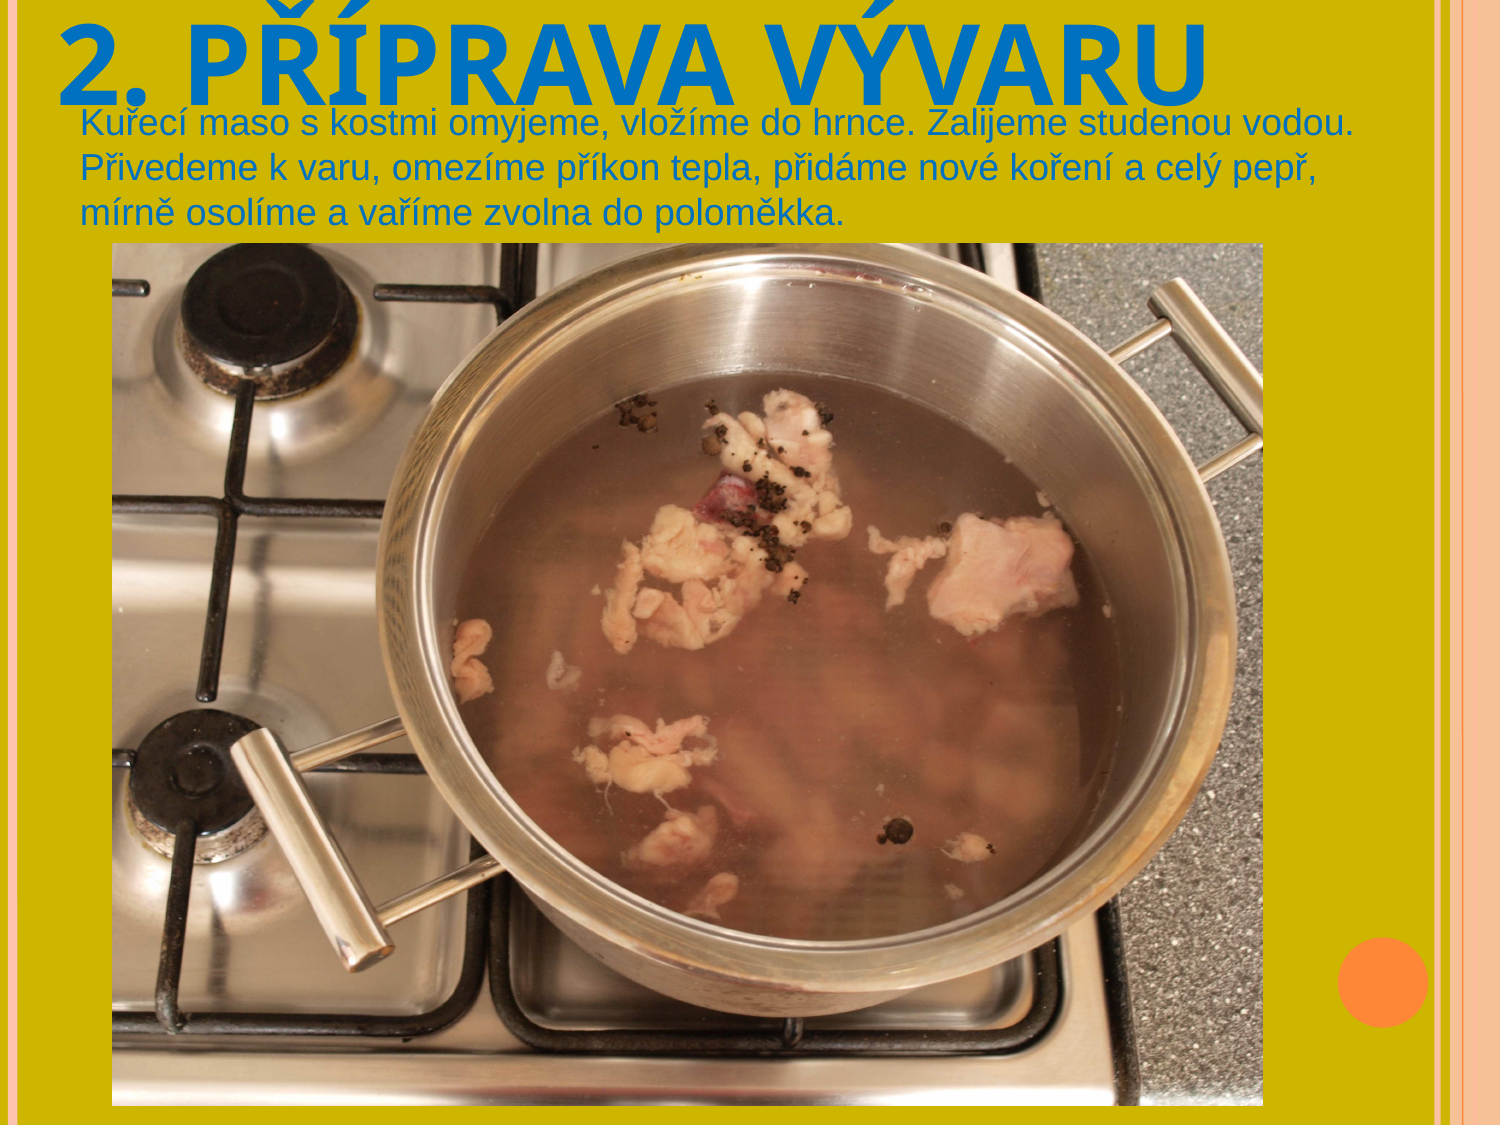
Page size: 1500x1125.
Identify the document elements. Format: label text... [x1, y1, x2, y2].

picture [112, 243, 1263, 1106]
text_box Kuřecí maso s kostmi omyjeme, vložíme do hrnce. Zalijeme studenou vodou. Přivedeme k varu, omezíme příkon tepla, přidáme nové koření a celý pepř, mírně osolíme a vaříme zvolna do poloměkka. [64, 90, 1385, 242]
title 2. příprava vývaru [41, 0, 1267, 136]
